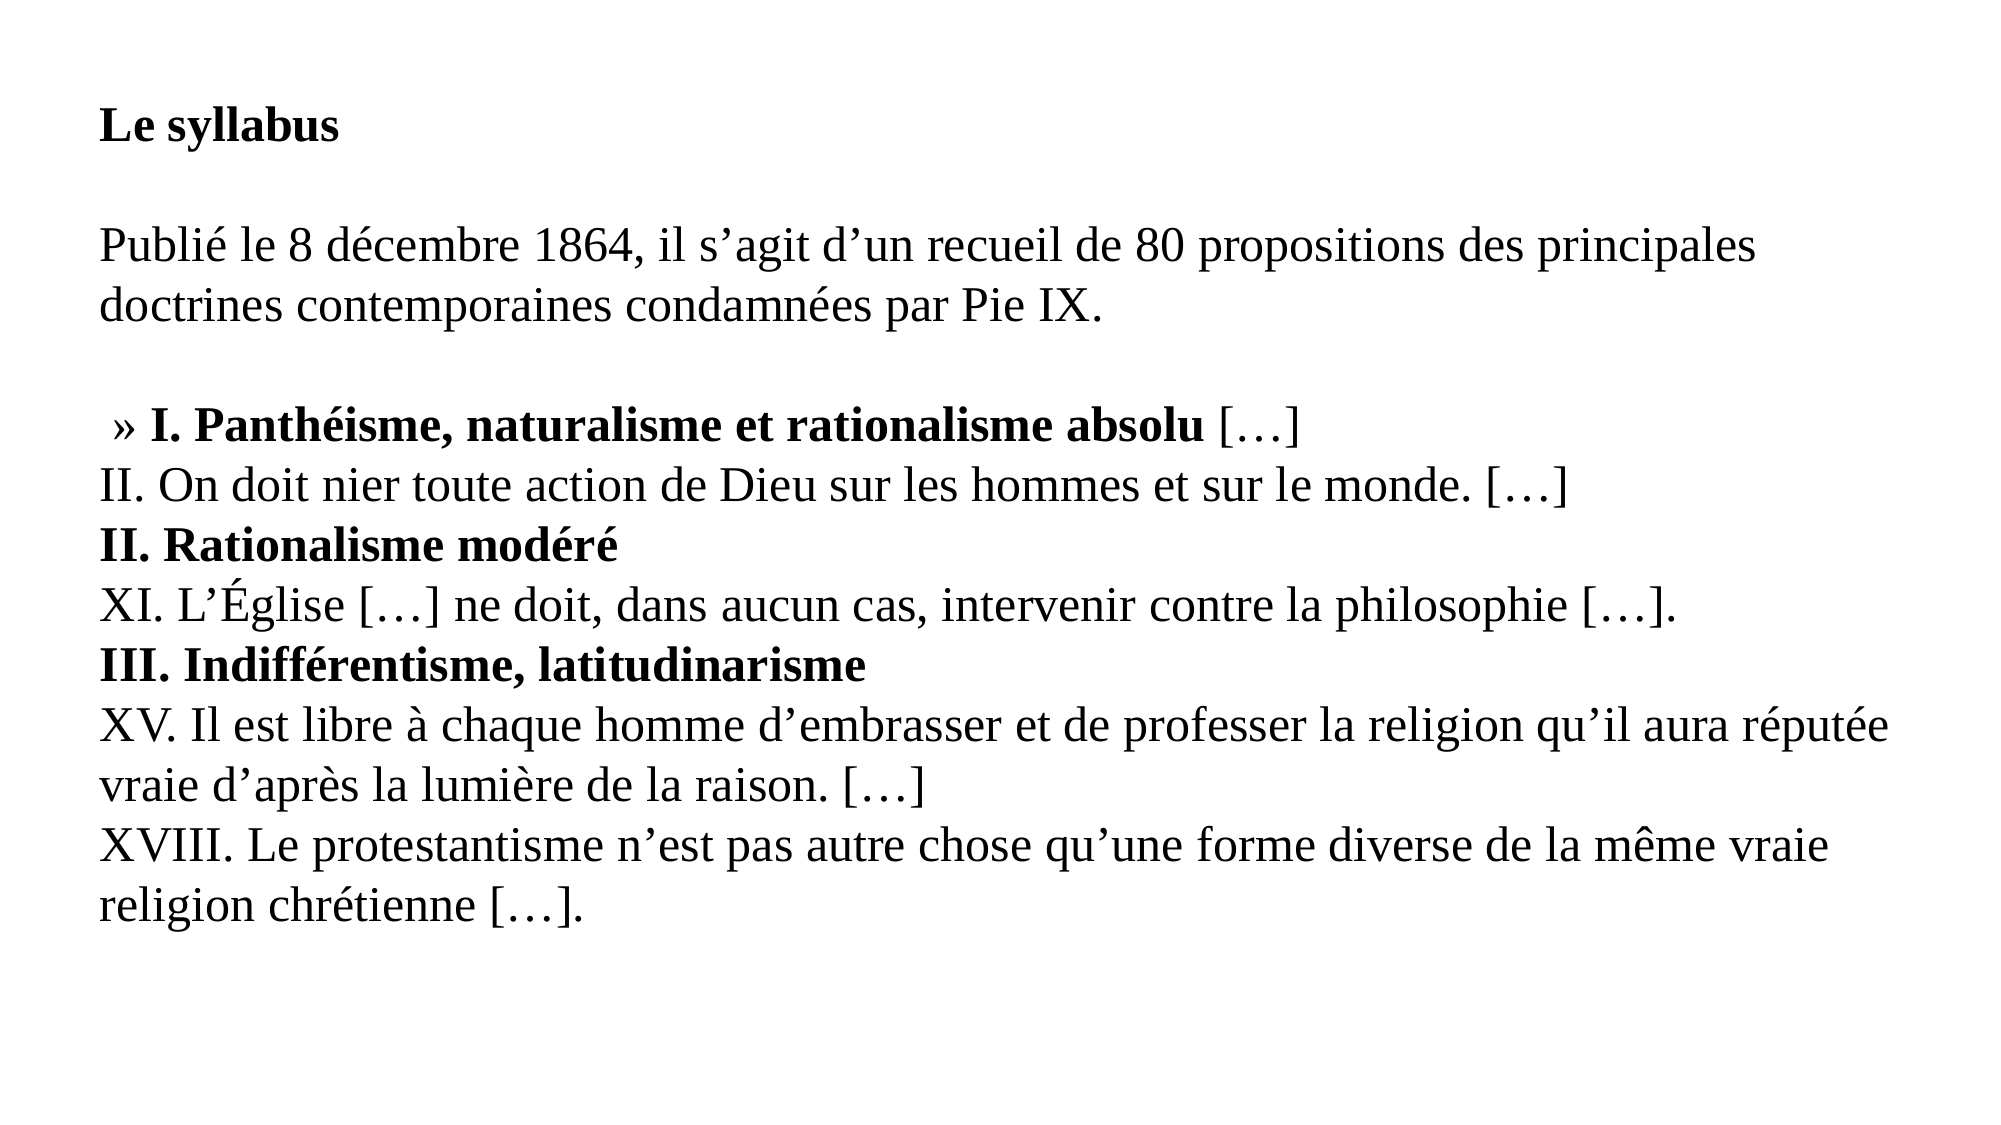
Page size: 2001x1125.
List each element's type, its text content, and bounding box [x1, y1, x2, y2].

text_box Le syllabus Publié le 8 décembre 1864, il s’agit d’un recueil de 80 propositions des principales doctrines contemporaines condamnées par Pie IX. » I. Panthéisme, naturalisme et rationalisme absolu […] II. On doit nier toute action de Dieu sur les hommes et sur le monde. […] II. Rationalisme modéré XI. L’Église […] ne doit, dans aucun cas, intervenir contre la philosophie […]. III. Indifférentisme, latitudinarisme XV. Il est libre à chaque homme d’embrasser et de professer la religion qu’il aura réputée vraie d’après la lumière de la raison. […] XVIII. Le protestantisme n’est pas autre chose qu’une forme diverse de la même vraie religion chrétienne […]. [84, 84, 1915, 1009]
